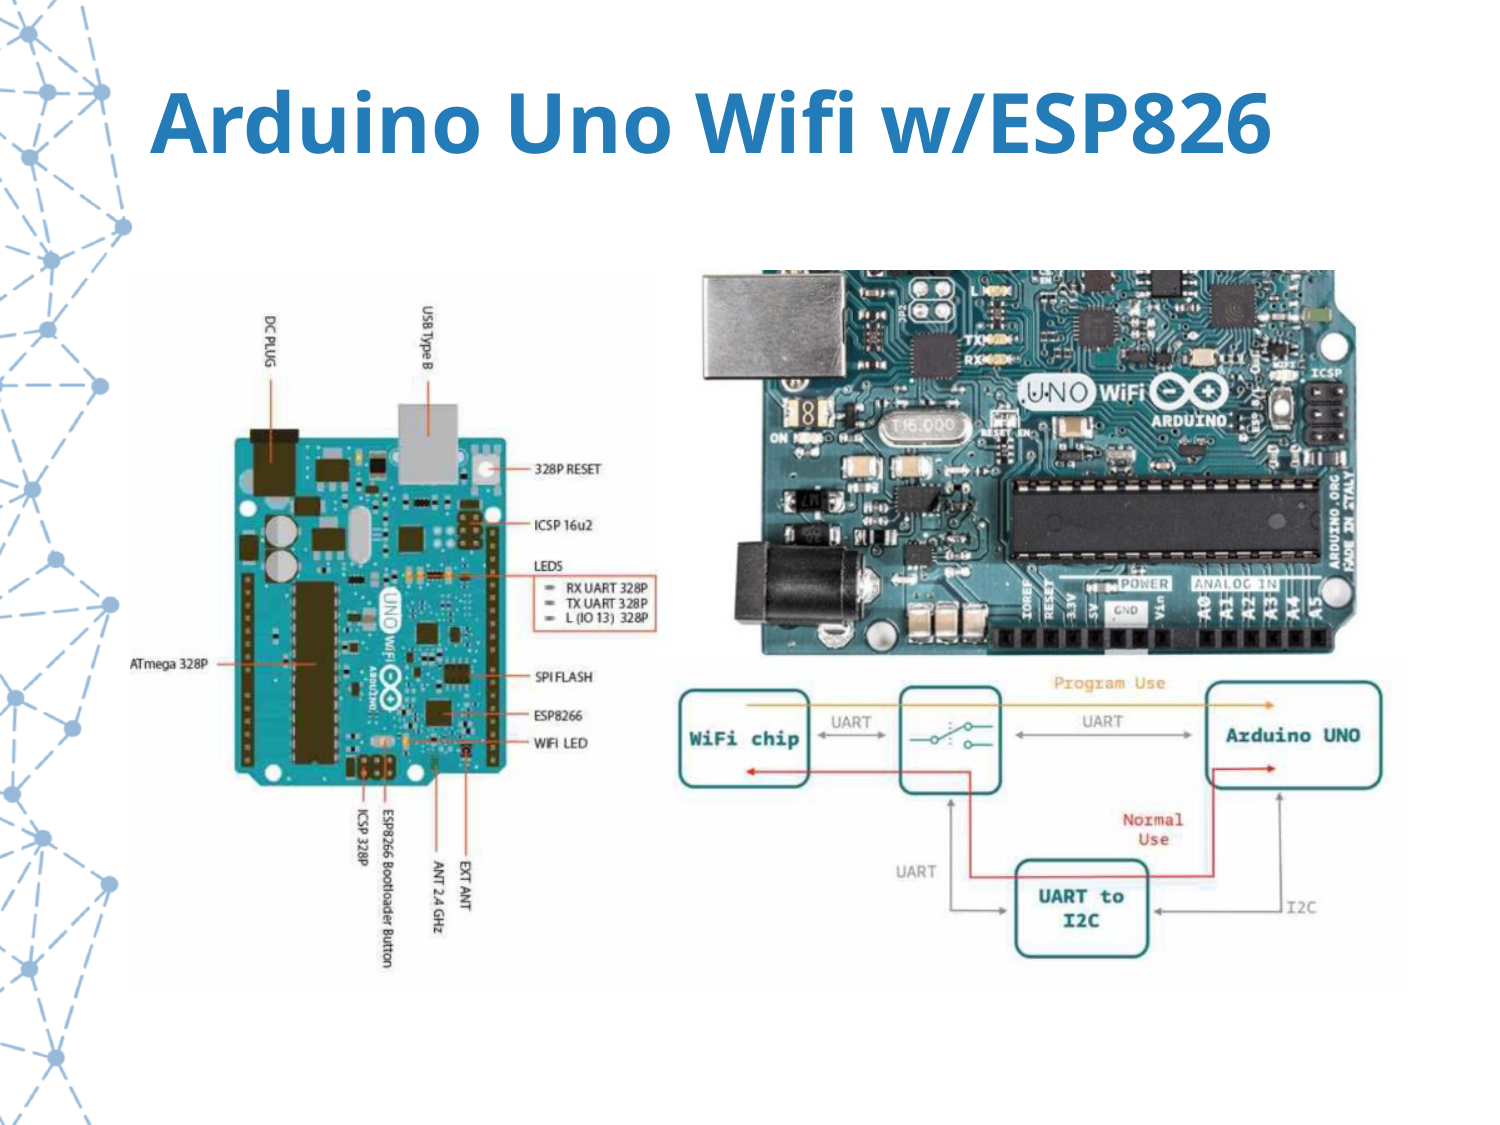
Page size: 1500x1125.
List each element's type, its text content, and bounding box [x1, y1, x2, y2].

picture [0, 0, 1411, 1125]
title Arduino Uno Wifi w/ESP826 [135, 62, 1486, 196]
